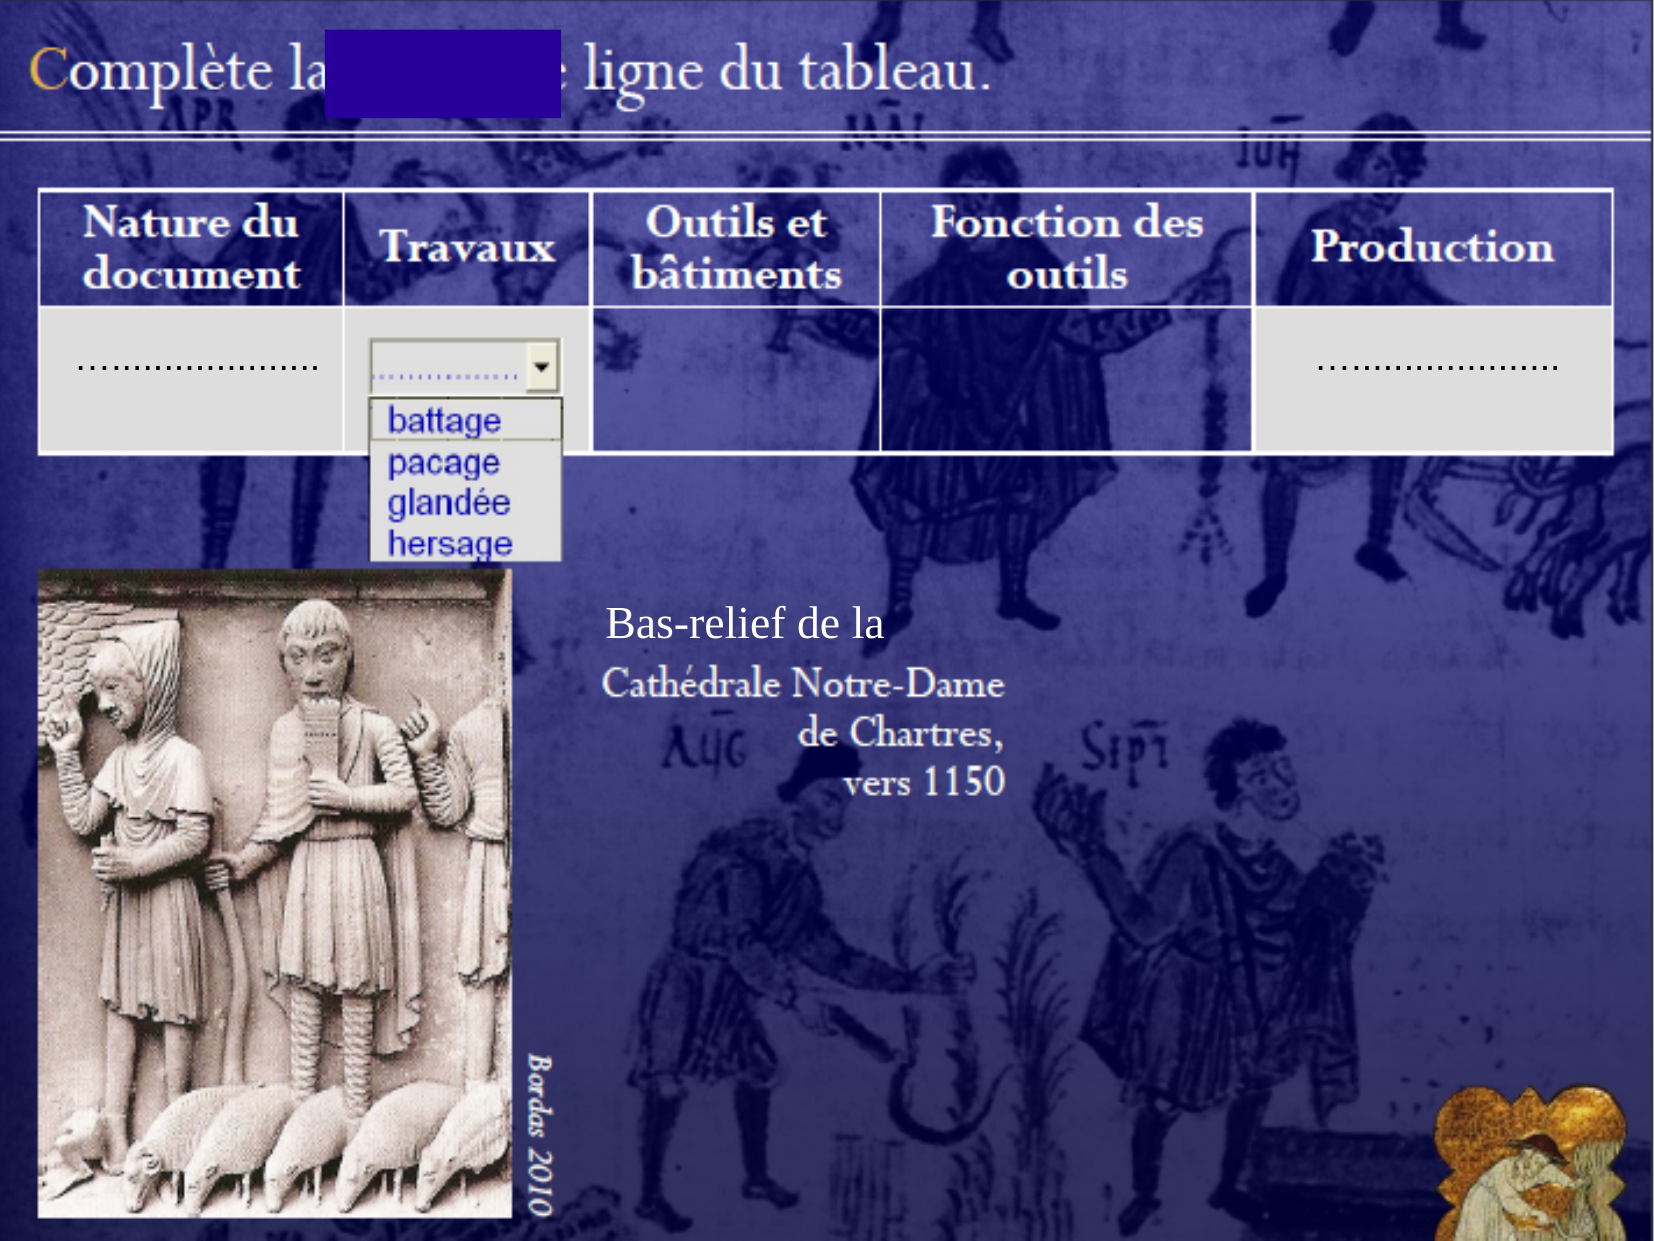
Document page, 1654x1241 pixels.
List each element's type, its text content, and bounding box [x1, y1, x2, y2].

picture [0, 0, 1654, 1241]
text_box Bas-relief de la [590, 590, 1004, 657]
text_box [324, 29, 562, 119]
text_box ….................... [59, 329, 355, 414]
text_box ….................... [1299, 329, 1595, 414]
